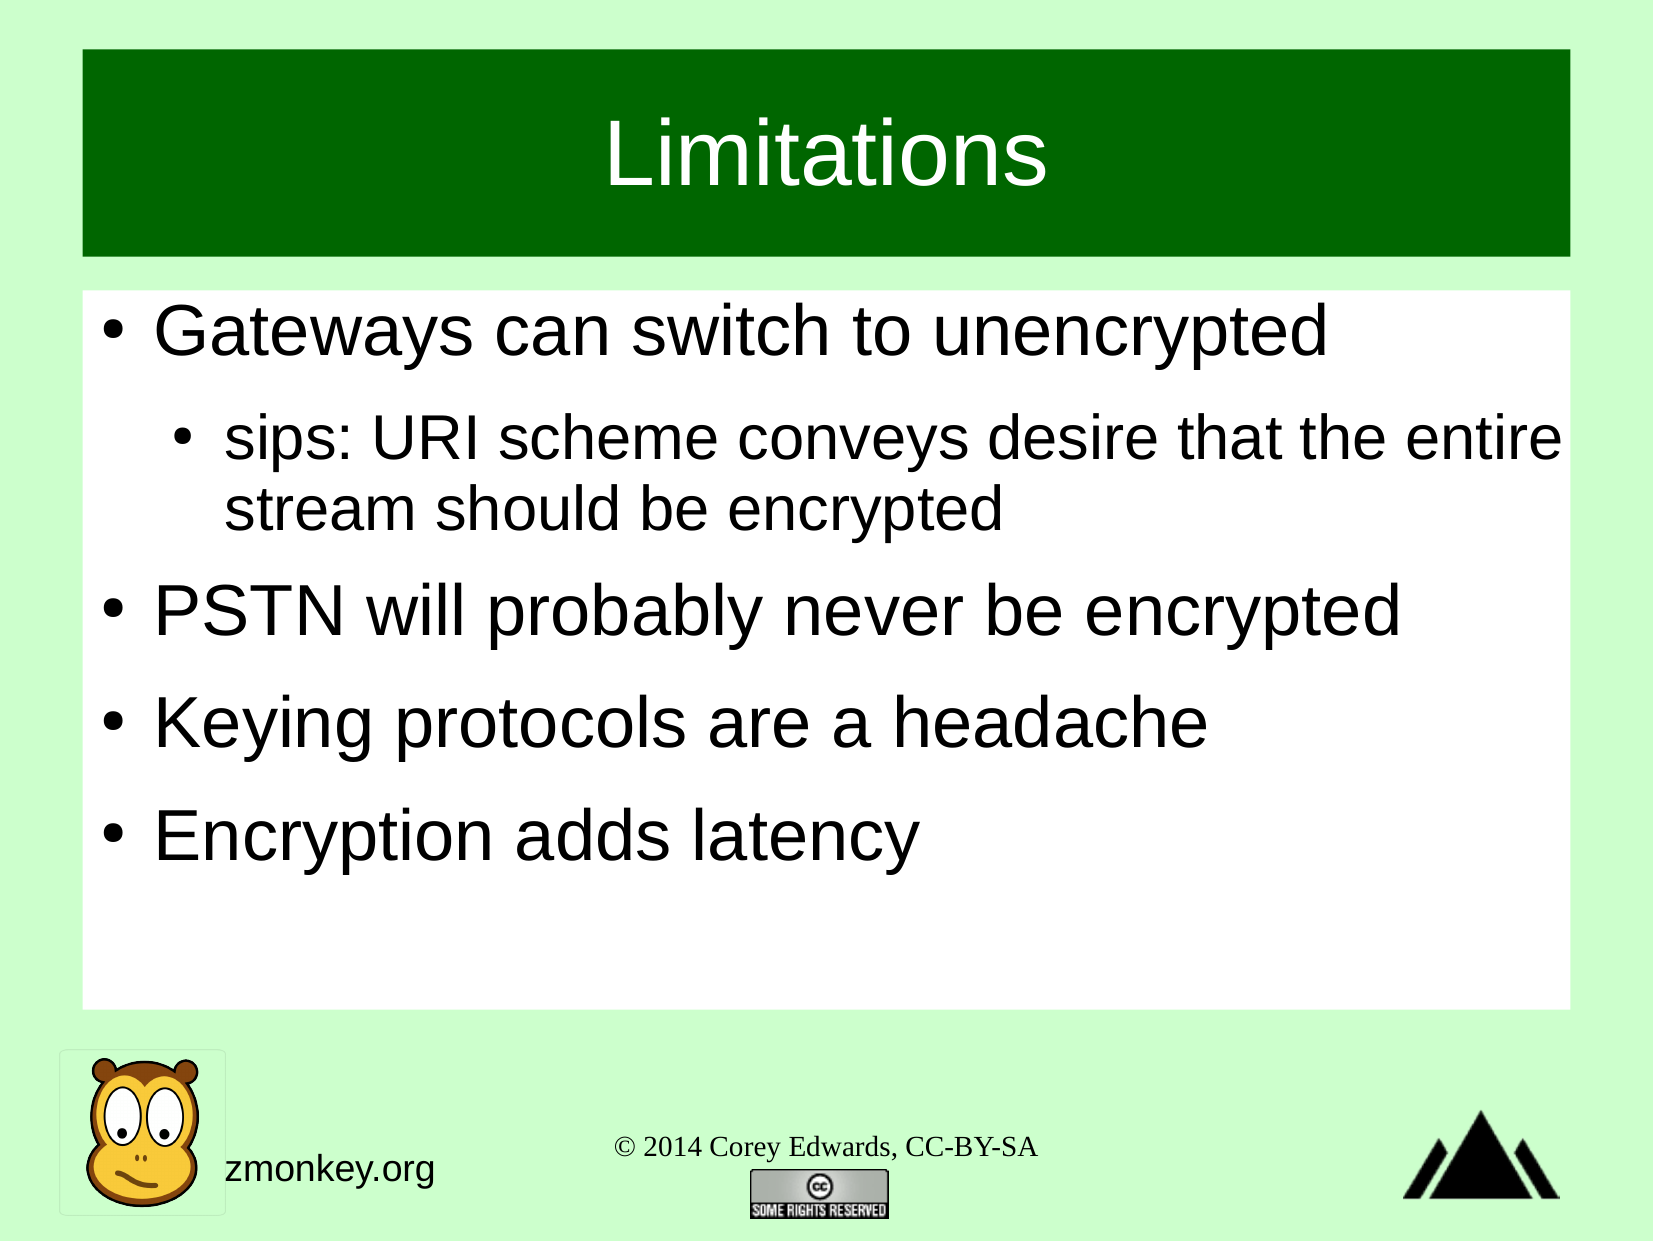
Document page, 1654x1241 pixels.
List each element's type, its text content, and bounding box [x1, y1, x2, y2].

picture [750, 1169, 889, 1219]
title Limitations [82, 49, 1571, 257]
list Gateways can switch to unencrypted sips: URI scheme conveys desire that the entire stream should be encrypted PSTN will probably never be encrypted Keying protocols are a headache Encryption adds latency [82, 290, 1571, 1010]
picture [59, 1049, 226, 1216]
picture [1403, 1109, 1560, 1225]
